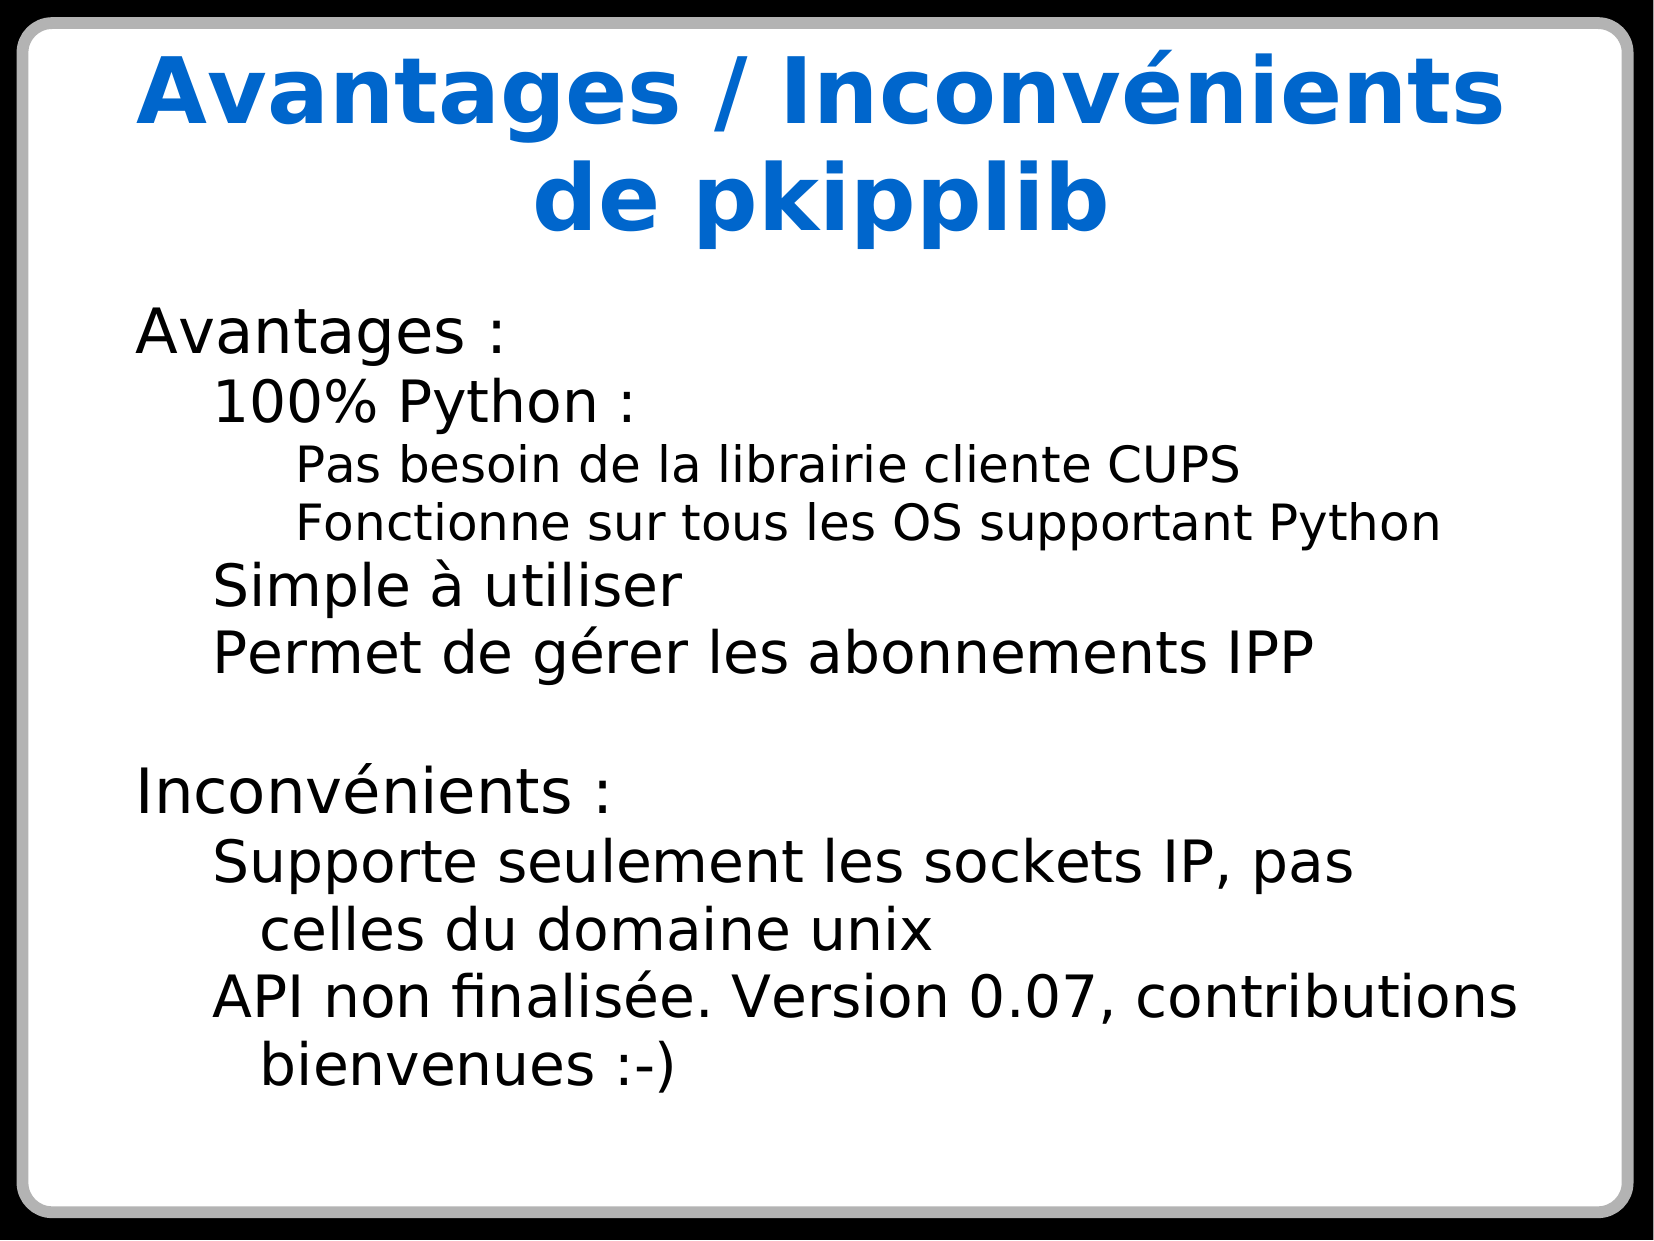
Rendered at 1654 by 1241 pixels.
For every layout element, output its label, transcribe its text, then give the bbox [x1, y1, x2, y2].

title Avantages / Inconvénients de pkipplib [67, 38, 1577, 253]
list Avantages : 100% Python : Pas besoin de la librairie cliente CUPS Fonctionne sur tous les OS supportant Python Simple à utiliser Permet de gérer les abonnements IPP Inconvénients : Supporte seulement les sockets IP, pas celles du domaine unix API non finalisée. Version 0.07, contributions bienvenues :-) [118, 295, 1540, 1100]
